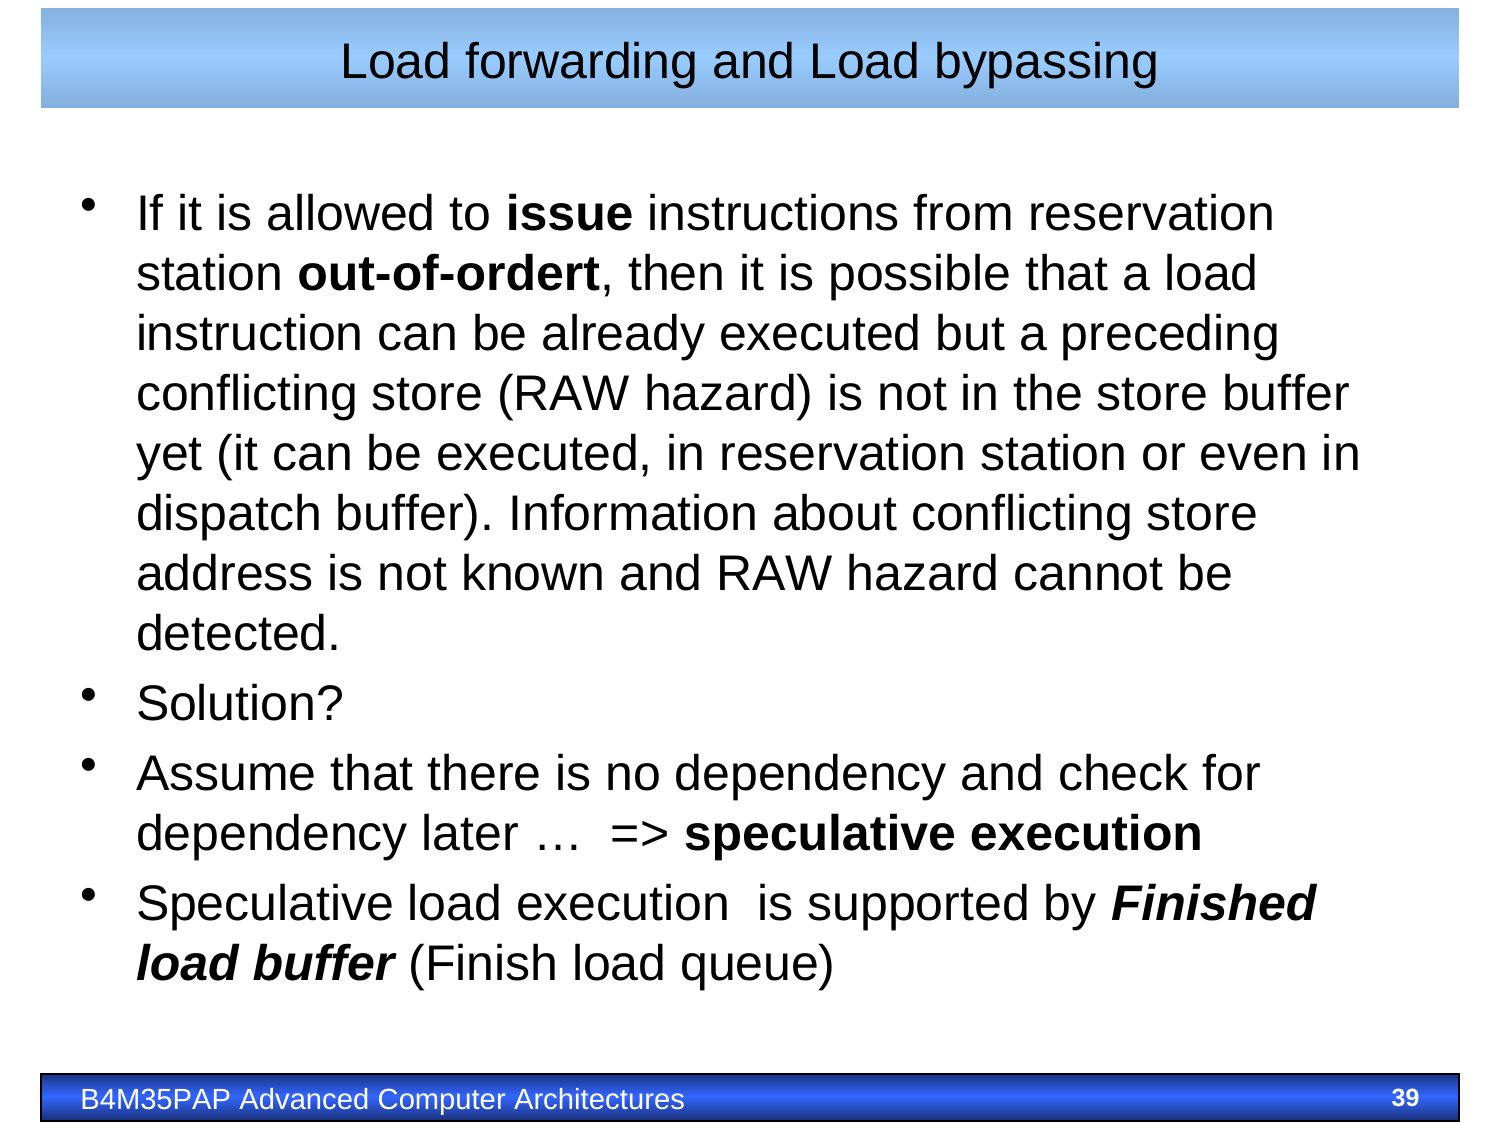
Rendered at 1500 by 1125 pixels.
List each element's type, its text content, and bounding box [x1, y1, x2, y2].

list If it is allowed to issue instructions from reservation station out-of-ordert, then it is possible that a load instruction can be already executed but a preceding conflicting store (RAW hazard) is not in the store buffer yet (it can be executed, in reservation station or even in dispatch buffer). Information about conflicting store address is not known and RAW hazard cannot be detected. Solution? Assume that there is no dependency and check for dependency later … => speculative execution Speculative load execution is supported by Finished load buffer (Finish load queue) [64, 172, 1436, 1000]
title Load forwarding and Load bypassing [41, 8, 1459, 108]
